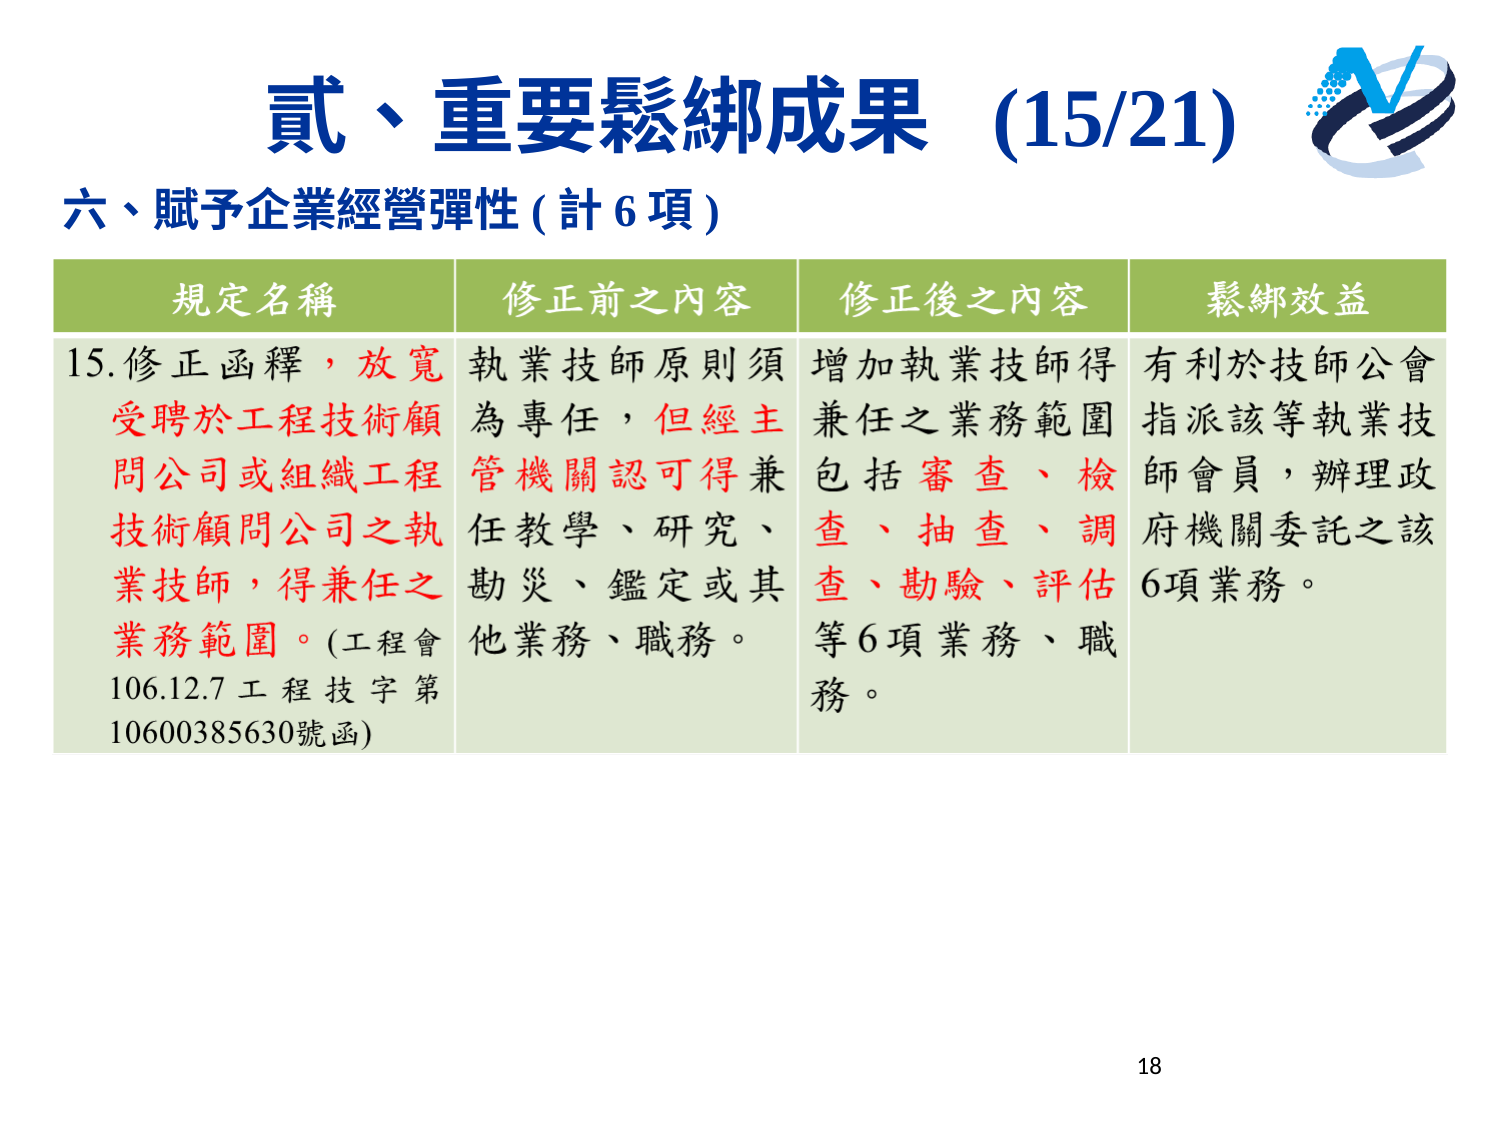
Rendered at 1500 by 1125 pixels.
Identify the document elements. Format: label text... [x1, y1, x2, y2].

title 貳、重要鬆綁成果 (15/21) [76, 19, 1427, 207]
text_box 18 [1121, 1035, 1472, 1095]
picture [52, 259, 1448, 772]
text_box 六、賦予企業經營彈性(計6項) [47, 172, 688, 244]
